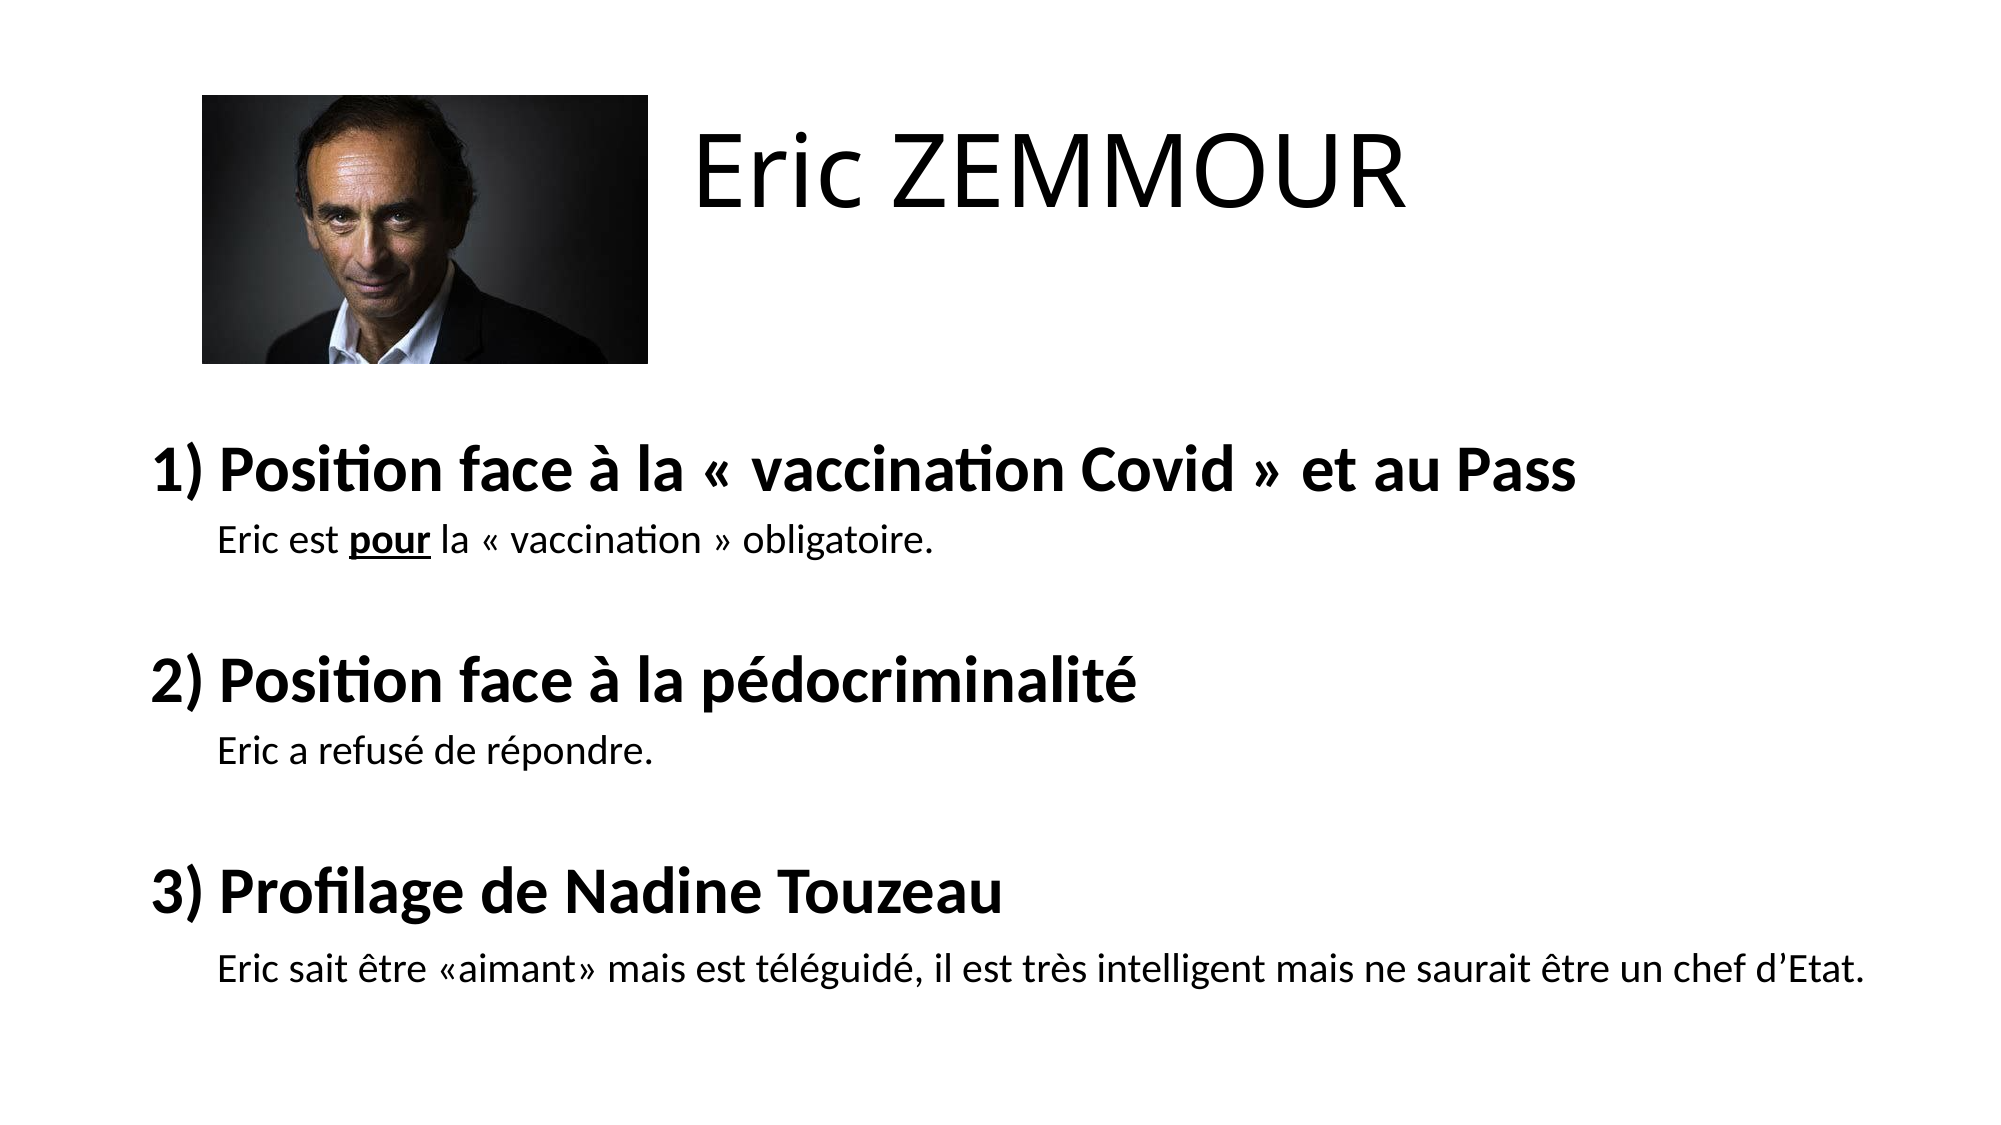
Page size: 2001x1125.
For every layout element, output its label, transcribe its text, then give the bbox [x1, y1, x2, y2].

title Eric ZEMMOUR [674, 65, 1461, 283]
text_box 3) Profilage de Nadine Touzeau [135, 838, 1300, 935]
text_box 1) Position face à la « vaccination Covid » et au Pass [135, 416, 1609, 513]
text_box Eric est pour la « vaccination » obligatoire. [202, 504, 1203, 571]
text_box 2) Position face à la pédocriminalité [135, 627, 1665, 724]
picture [202, 95, 648, 364]
text_box Eric a refusé de répondre. [202, 715, 1417, 782]
text_box Eric sait être «aimant» mais est téléguidé, il est très intelligent mais ne saurait être un chef d’Etat. [202, 933, 2000, 1000]
